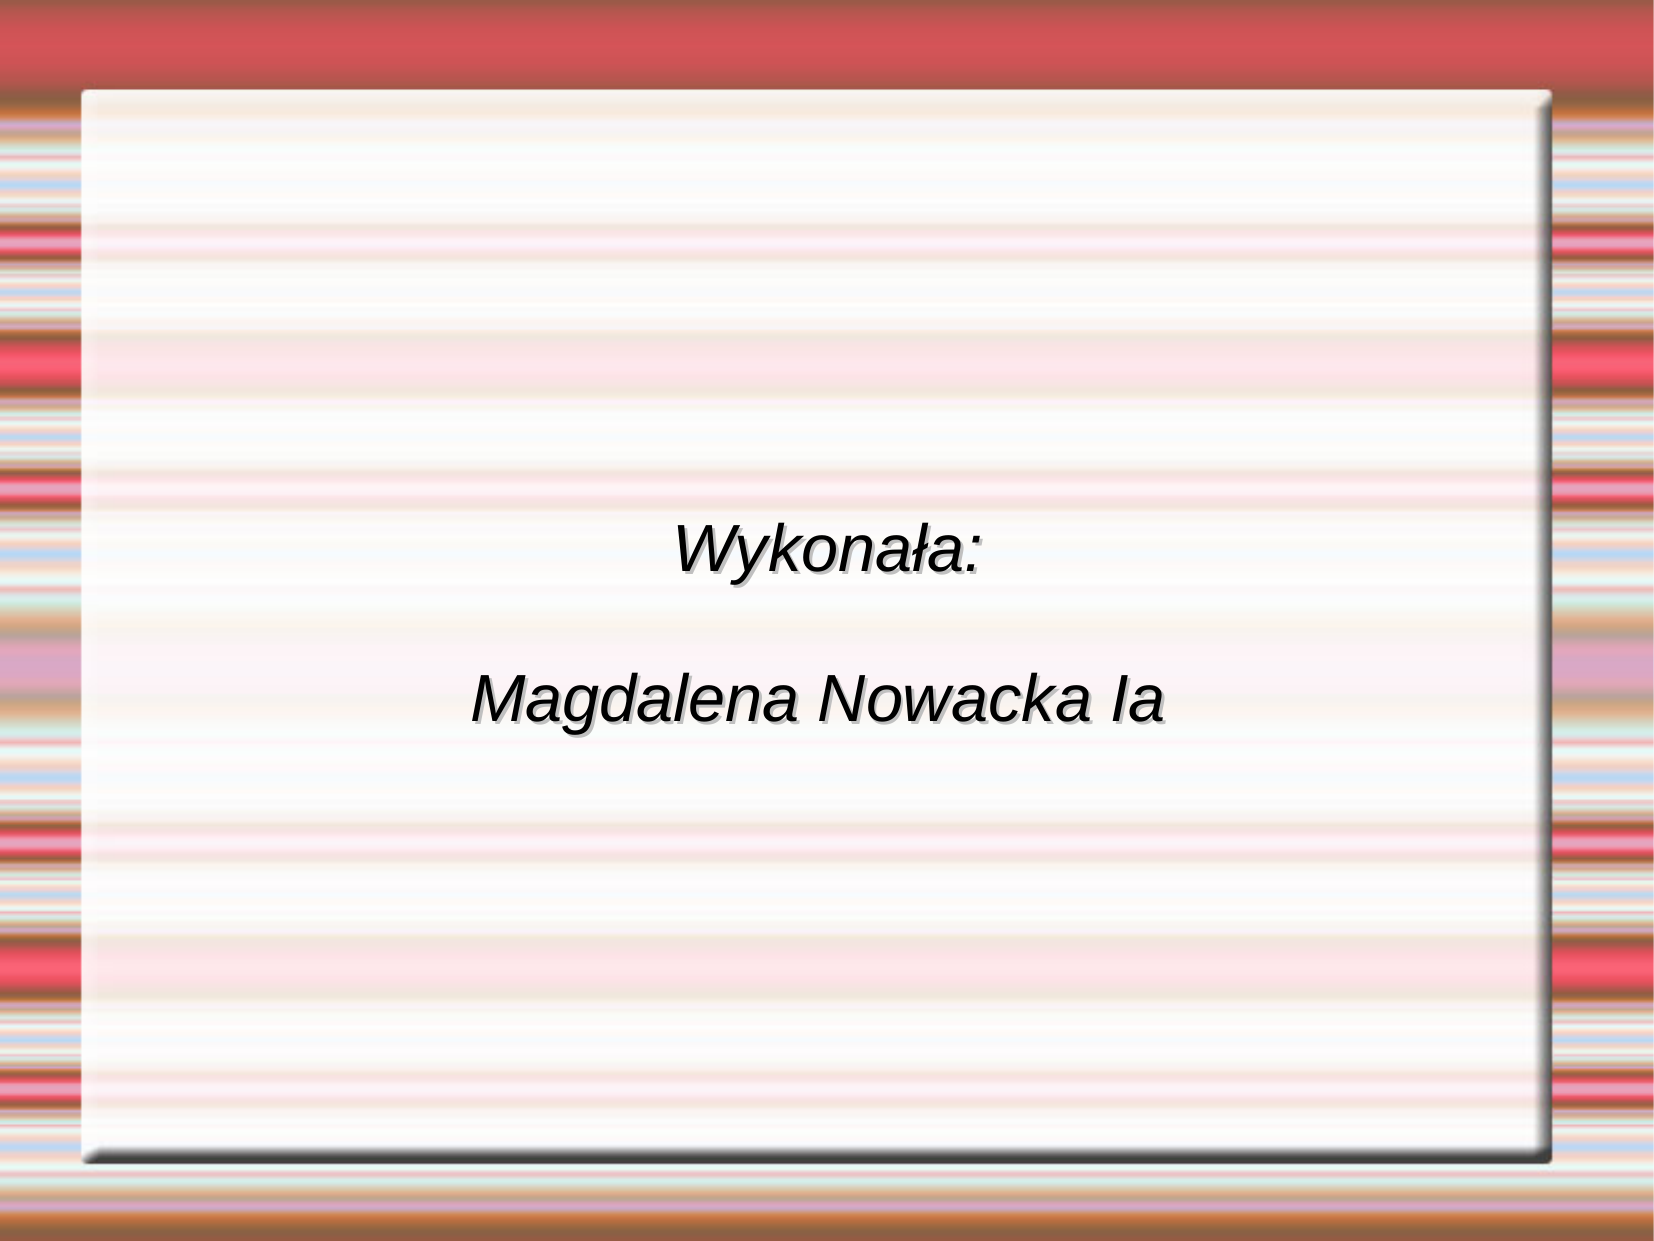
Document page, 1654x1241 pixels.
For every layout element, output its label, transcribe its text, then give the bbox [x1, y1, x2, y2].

subtitle Wykonała: Magdalena Nowacka Ia [121, 122, 1534, 1125]
picture [0, 0, 1654, 1241]
